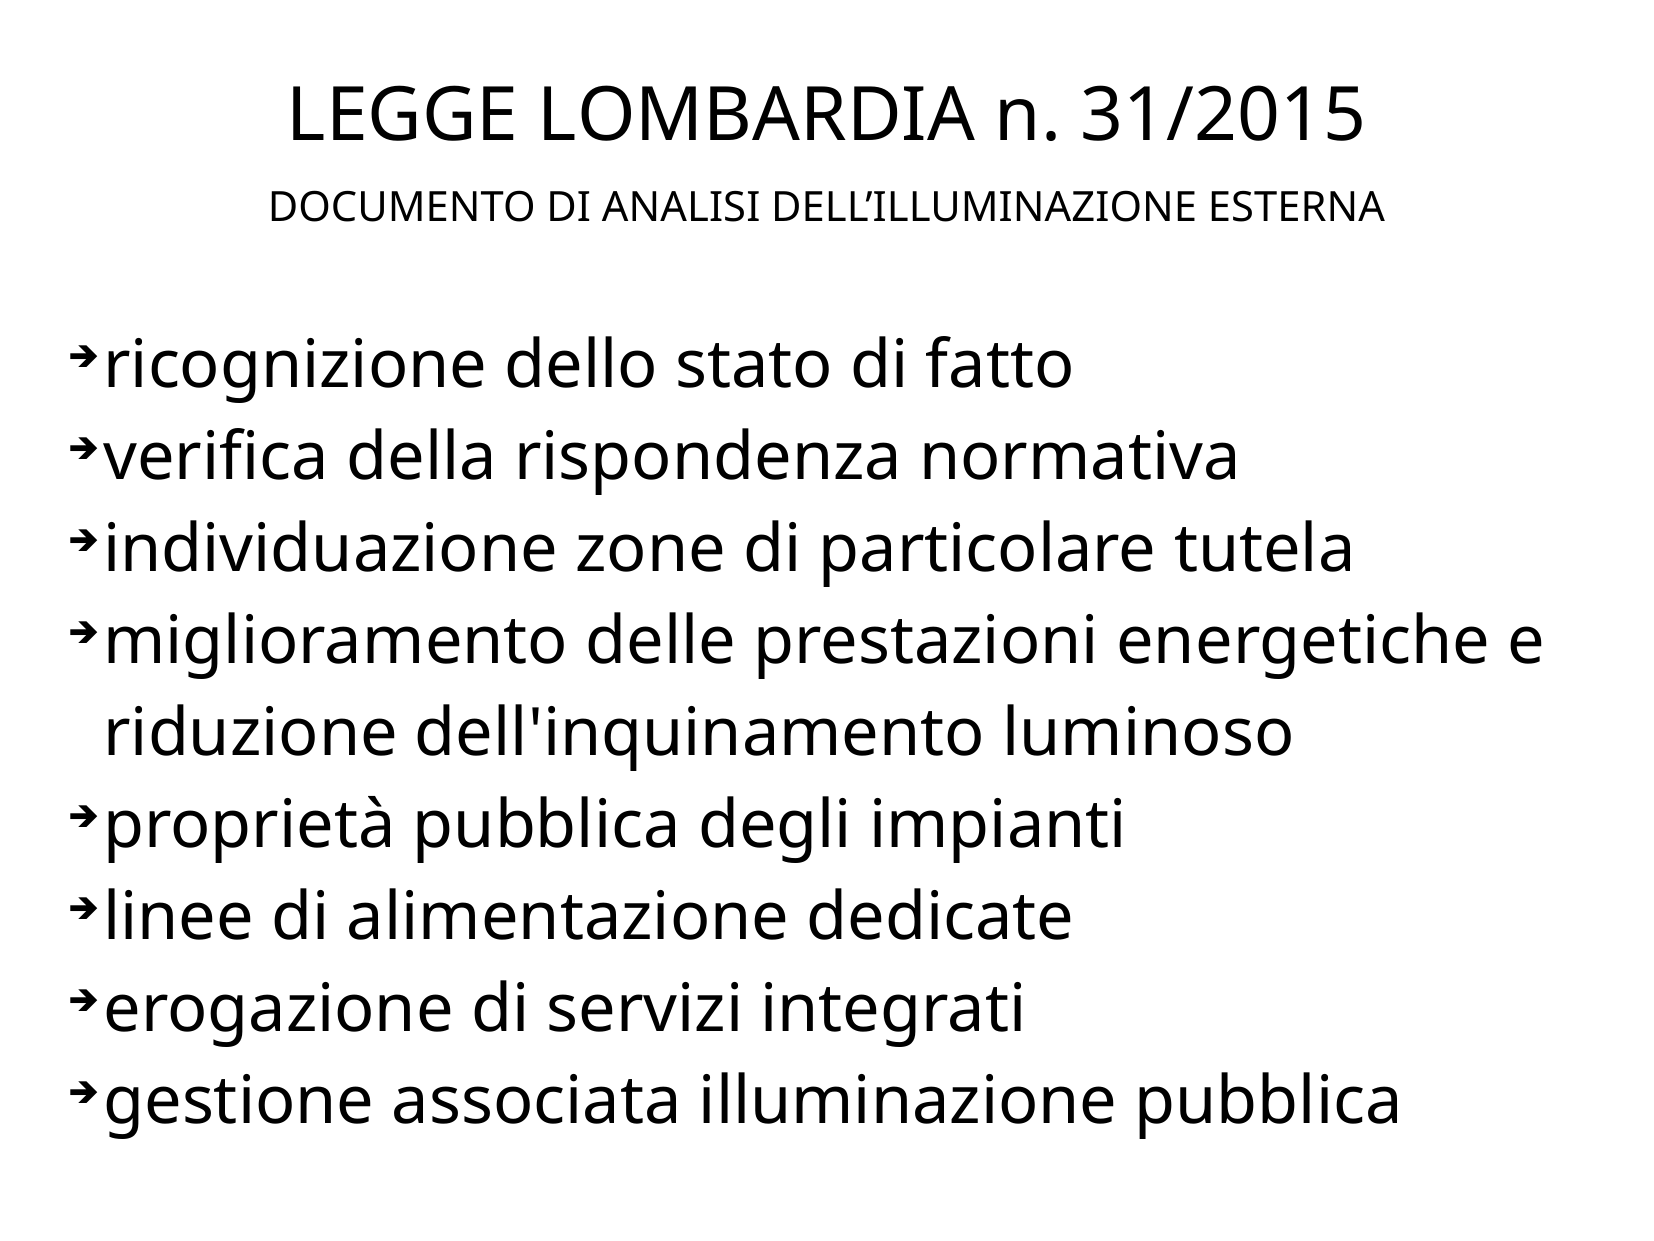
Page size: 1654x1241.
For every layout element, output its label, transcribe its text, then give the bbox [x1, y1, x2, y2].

text_box ricognizione dello stato di fatto verifica della rispondenza normativa individuazione zone di particolare tutela miglioramento delle prestazioni energetiche e riduzione dell'inquinamento luminoso proprietà pubblica degli impianti linee di alimentazione dedicate erogazione di servizi integrati gestione associata illuminazione pubblica [17, 301, 1613, 1145]
title LEGGE LOMBARDIA n. 31/2015 [124, 44, 1530, 176]
text_box DOCUMENTO DI ANALISI DELL’ILLUMINAZIONE ESTERNA [177, 172, 1477, 238]
